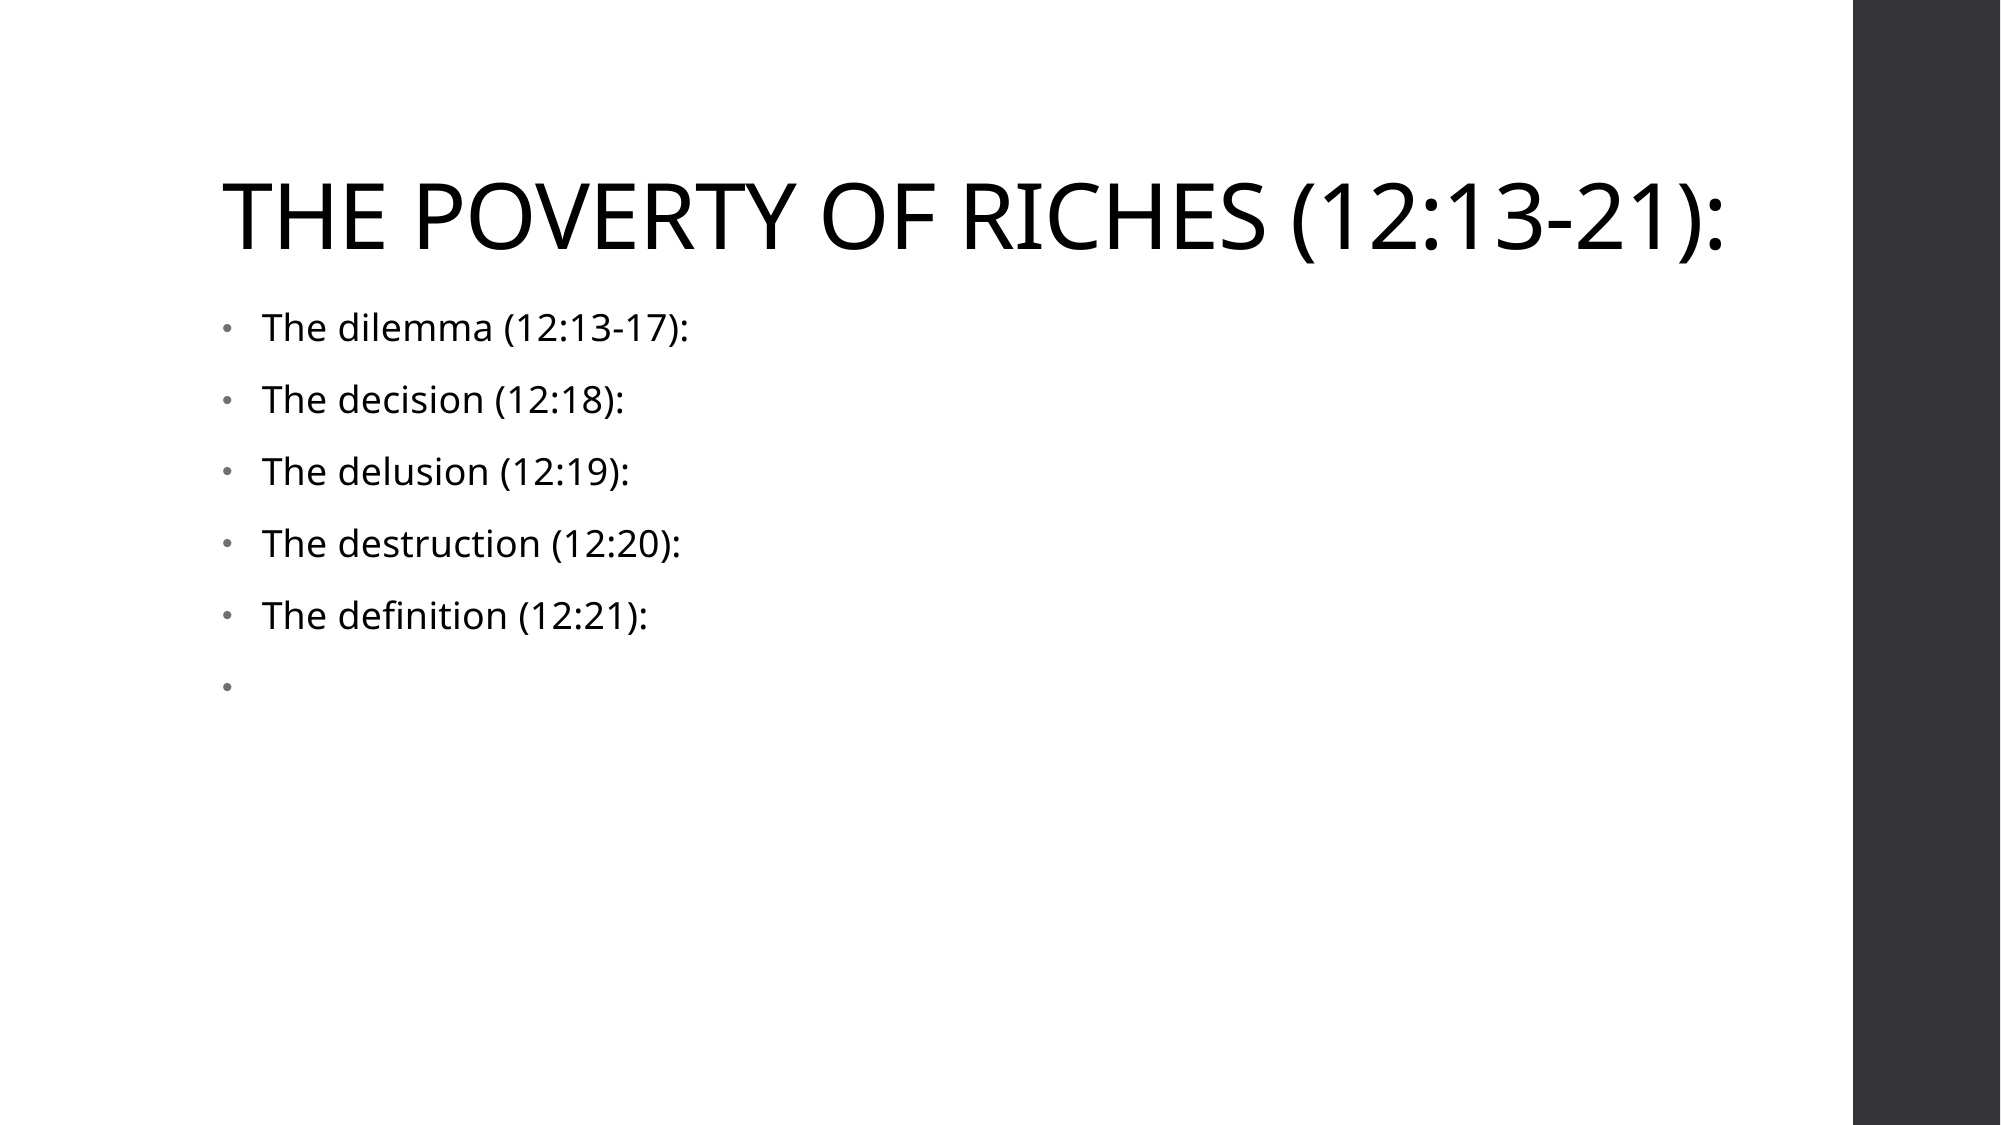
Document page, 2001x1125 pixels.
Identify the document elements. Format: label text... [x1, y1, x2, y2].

list The dilemma (12:13-17): The decision (12:18): The delusion (12:19): The destruction (12:20): The definition (12:21): [206, 299, 1617, 1014]
title THE POVERTY OF RICHES (12:13-21): [206, 60, 1797, 278]
